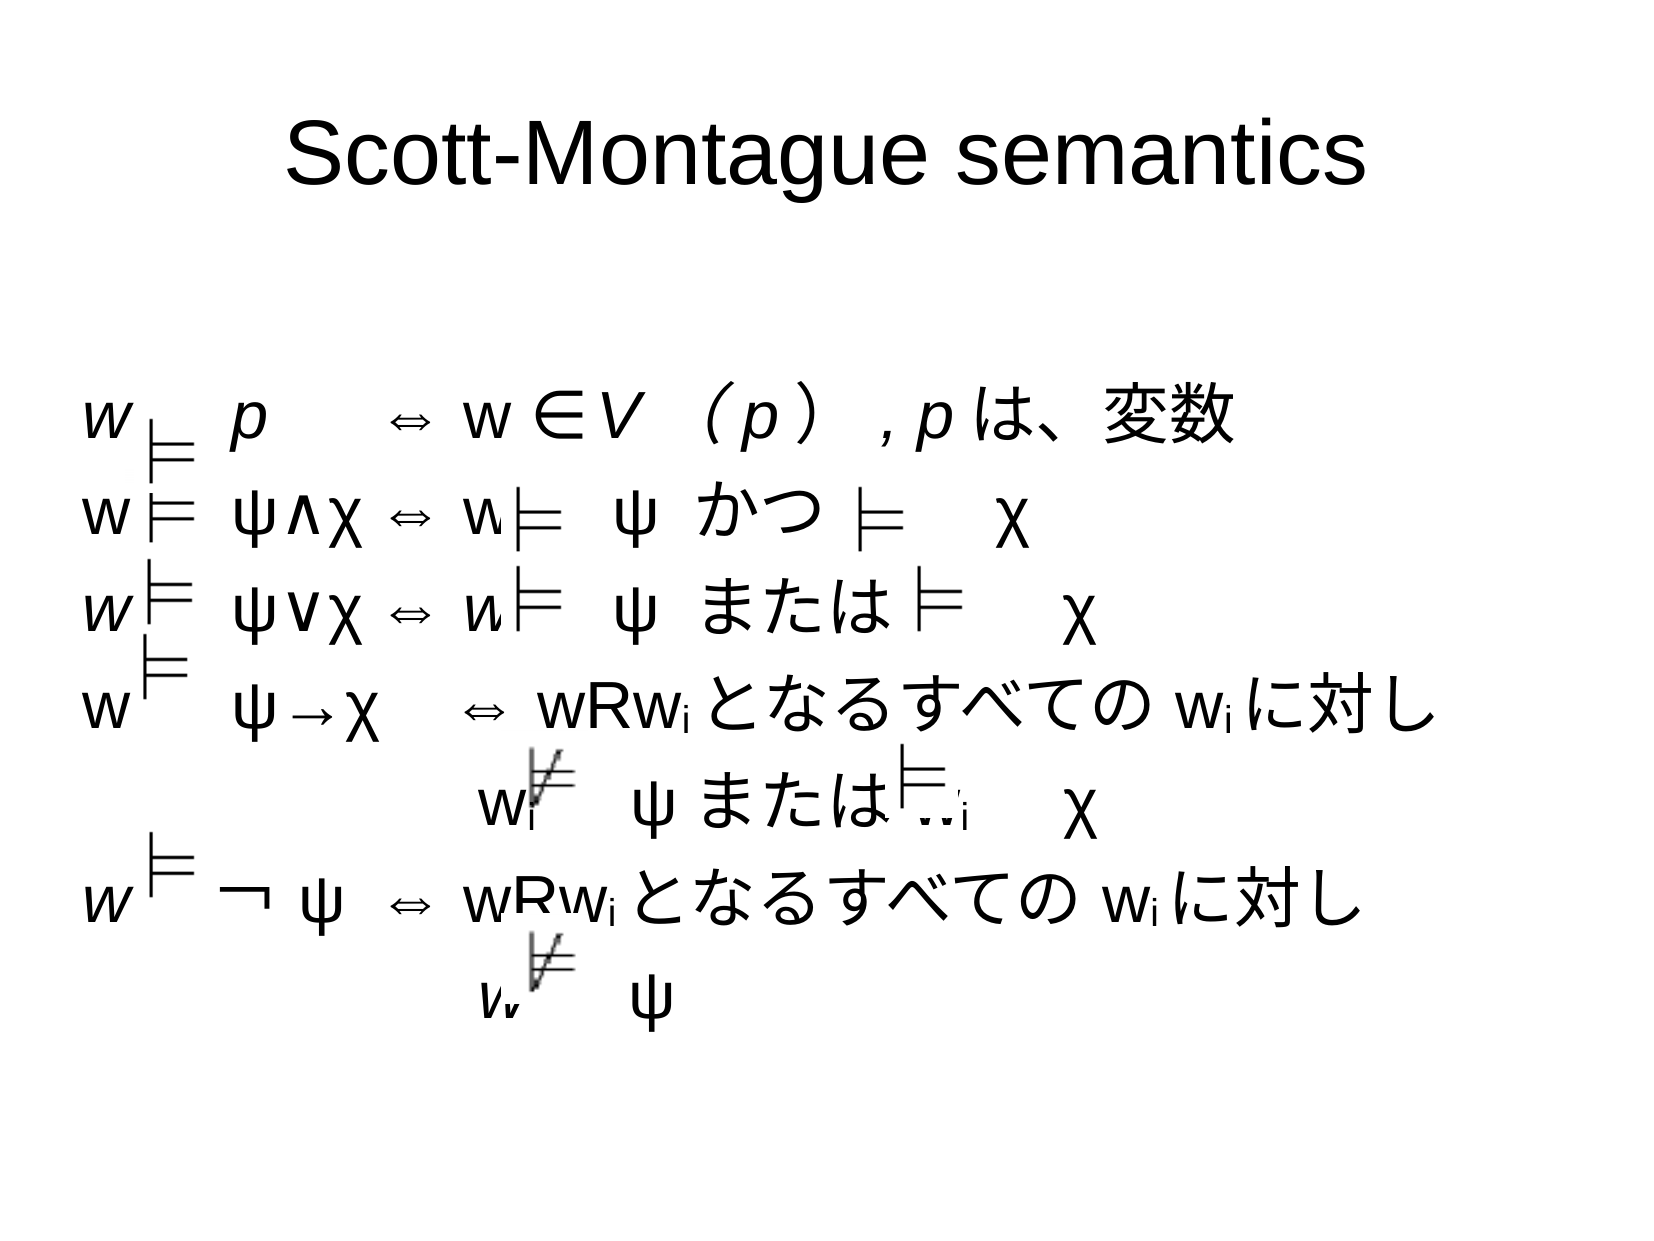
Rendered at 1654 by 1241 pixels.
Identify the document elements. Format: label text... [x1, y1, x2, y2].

subtitle w p ⇔ w ∈V（p）, pは、変数 w ψ∧χ ⇔ w ψ かつw χ w ψ∨χ ⇔ w ψ またはw χ w ψ→χ ⇔ wRwiとなるすべてのwiに対し wi ψまたはwi χ w ￢ψ ⇔ wRwiとなるすべてのwiに対し w ψ [82, 297, 1571, 1102]
picture [501, 481, 574, 641]
title Scott-Montague semantics [82, 56, 1571, 250]
picture [125, 413, 207, 493]
picture [134, 826, 207, 907]
picture [843, 481, 975, 641]
picture [885, 738, 958, 818]
picture [501, 913, 588, 1004]
